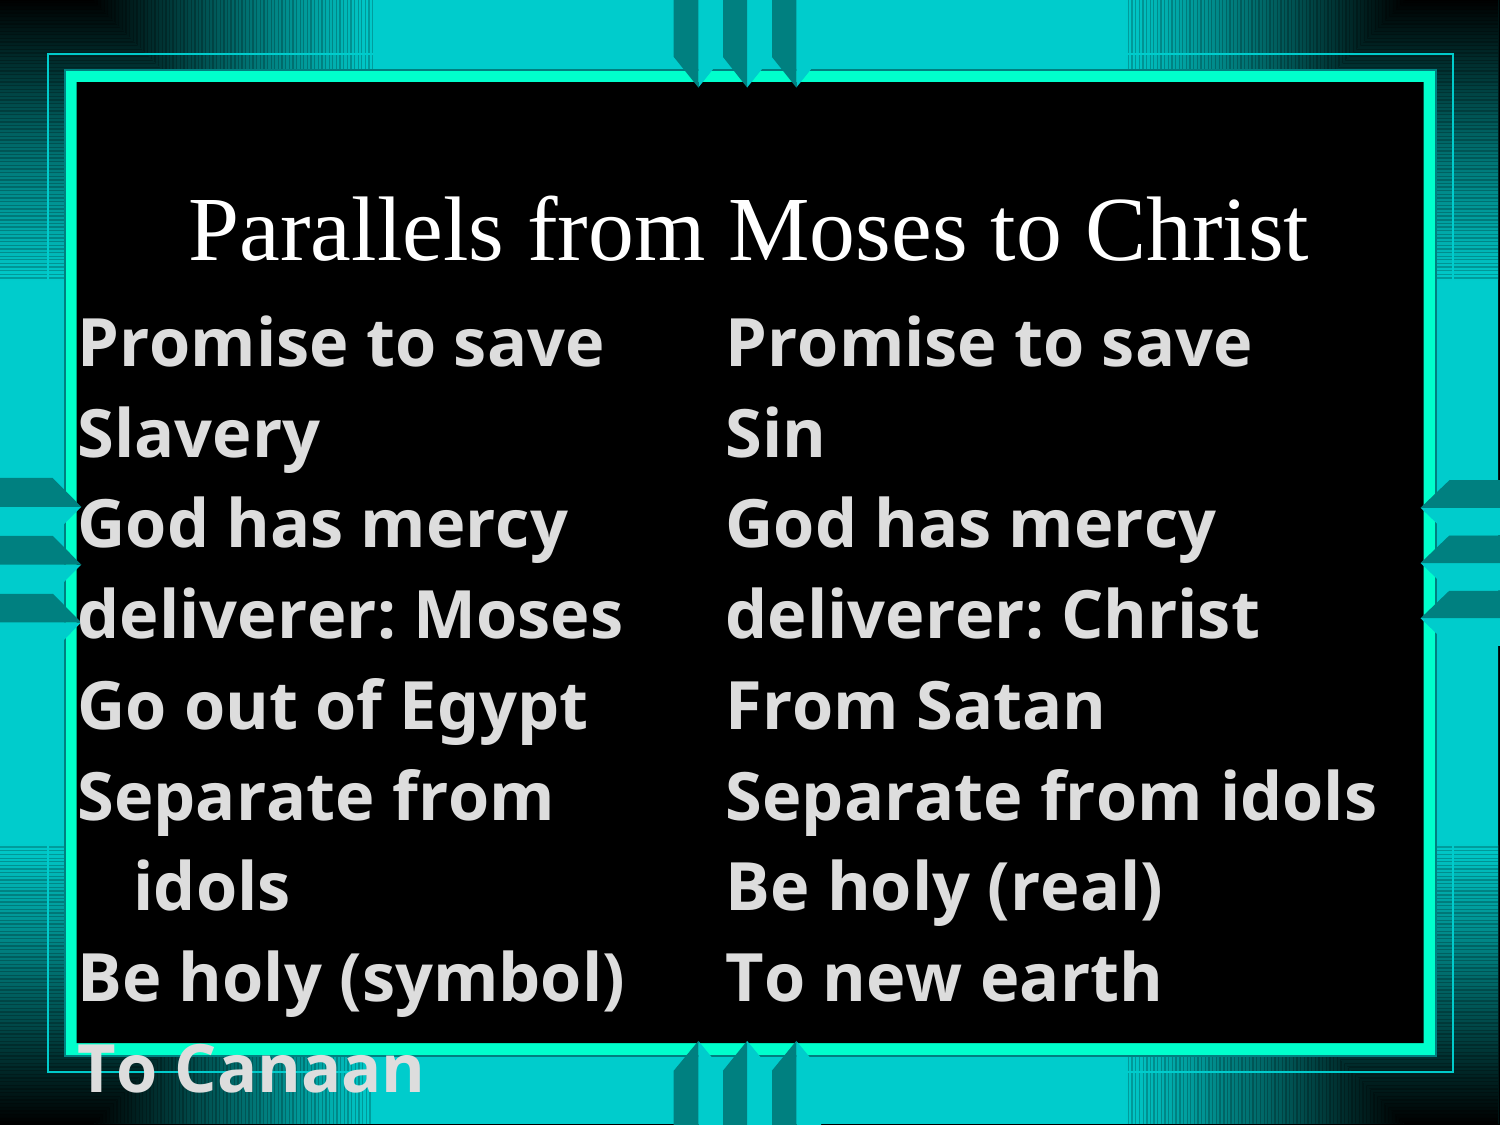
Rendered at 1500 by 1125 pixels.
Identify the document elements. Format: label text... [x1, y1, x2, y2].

list Promise to save Slavery God has mercy deliverer: Moses Go out of Egypt Separate from idols Be holy (symbol) To Canaan [62, 287, 737, 1023]
title Parallels from Moses to Christ [112, 99, 1388, 287]
list Promise to save Sin God has mercy deliverer: Christ From Satan Separate from idols Be holy (real) To new earth [737, 287, 1422, 1023]
